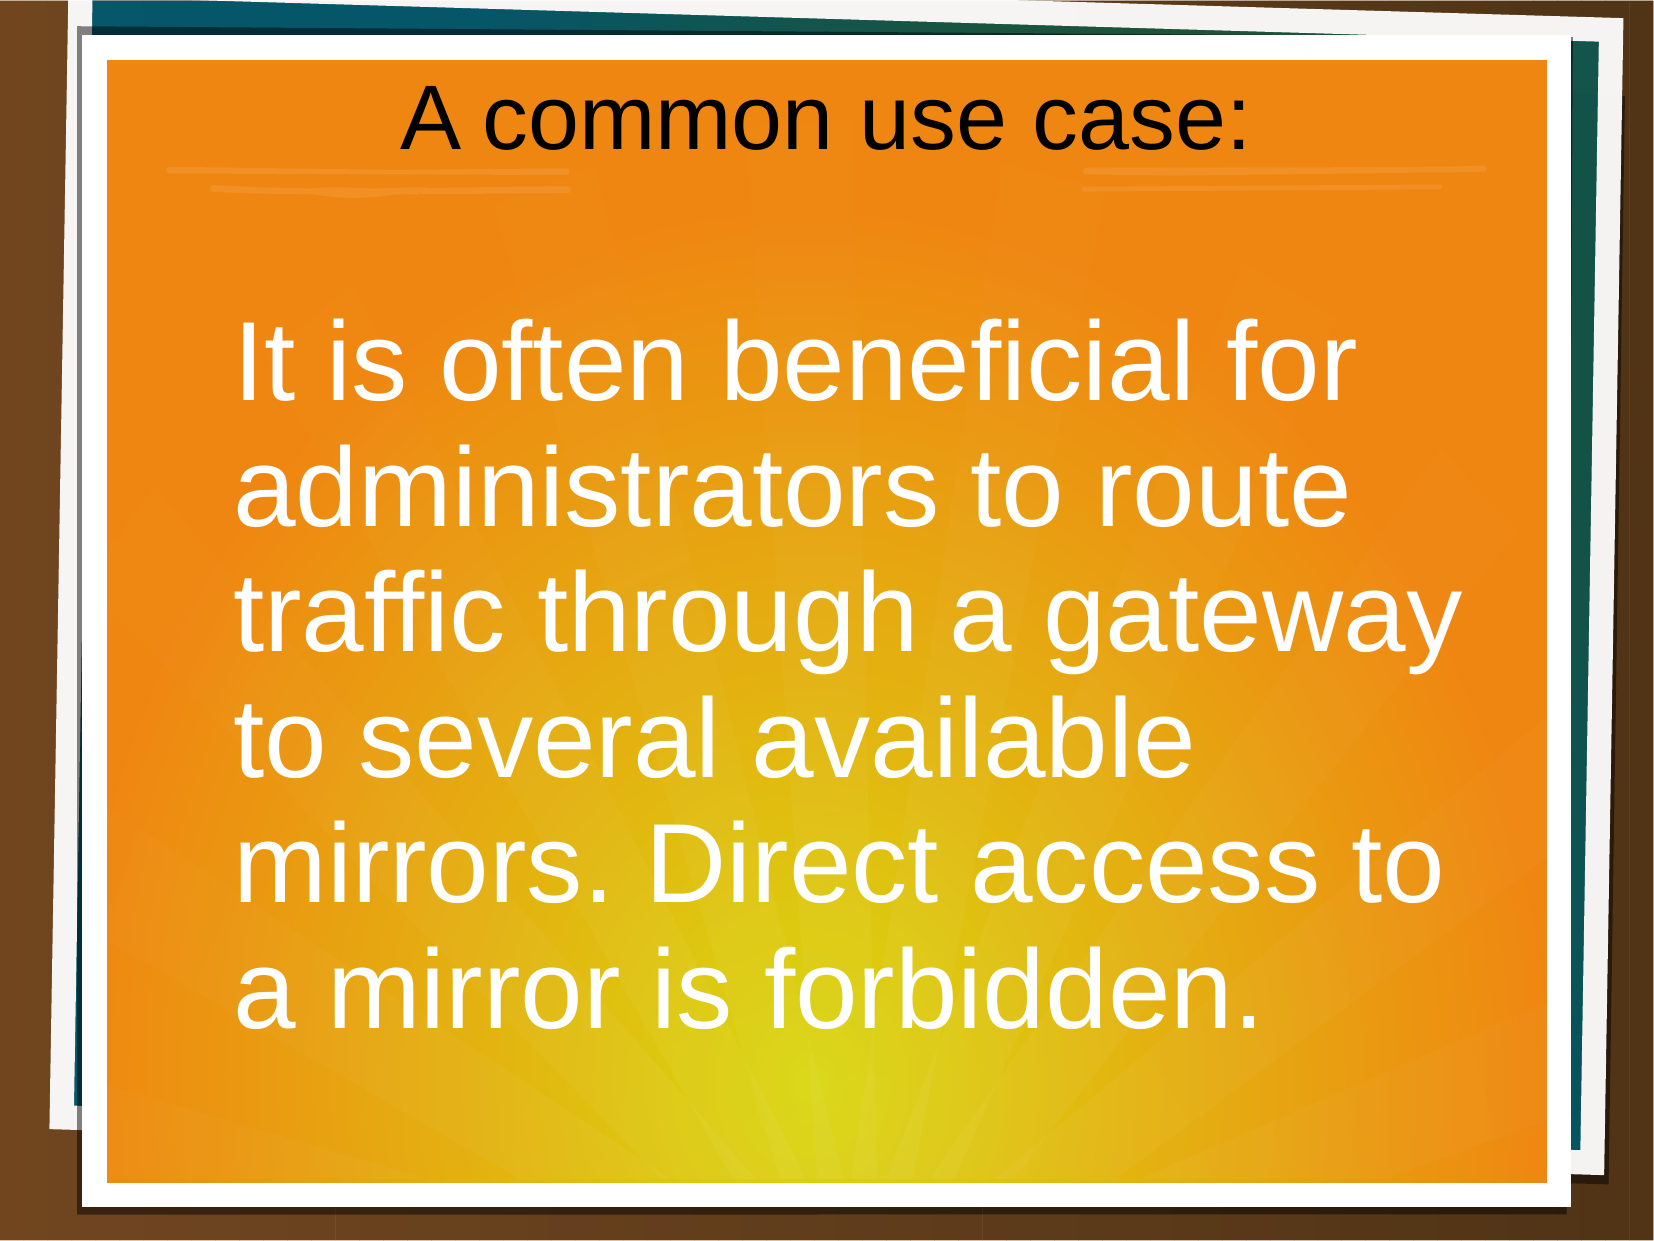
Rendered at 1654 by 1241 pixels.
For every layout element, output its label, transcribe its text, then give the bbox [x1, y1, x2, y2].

title A common use case: [82, 47, 1571, 189]
list It is often beneficial for administrators to route traffic through a gateway to several available mirrors. Direct access to a mirror is forbidden. [162, 299, 1492, 1241]
